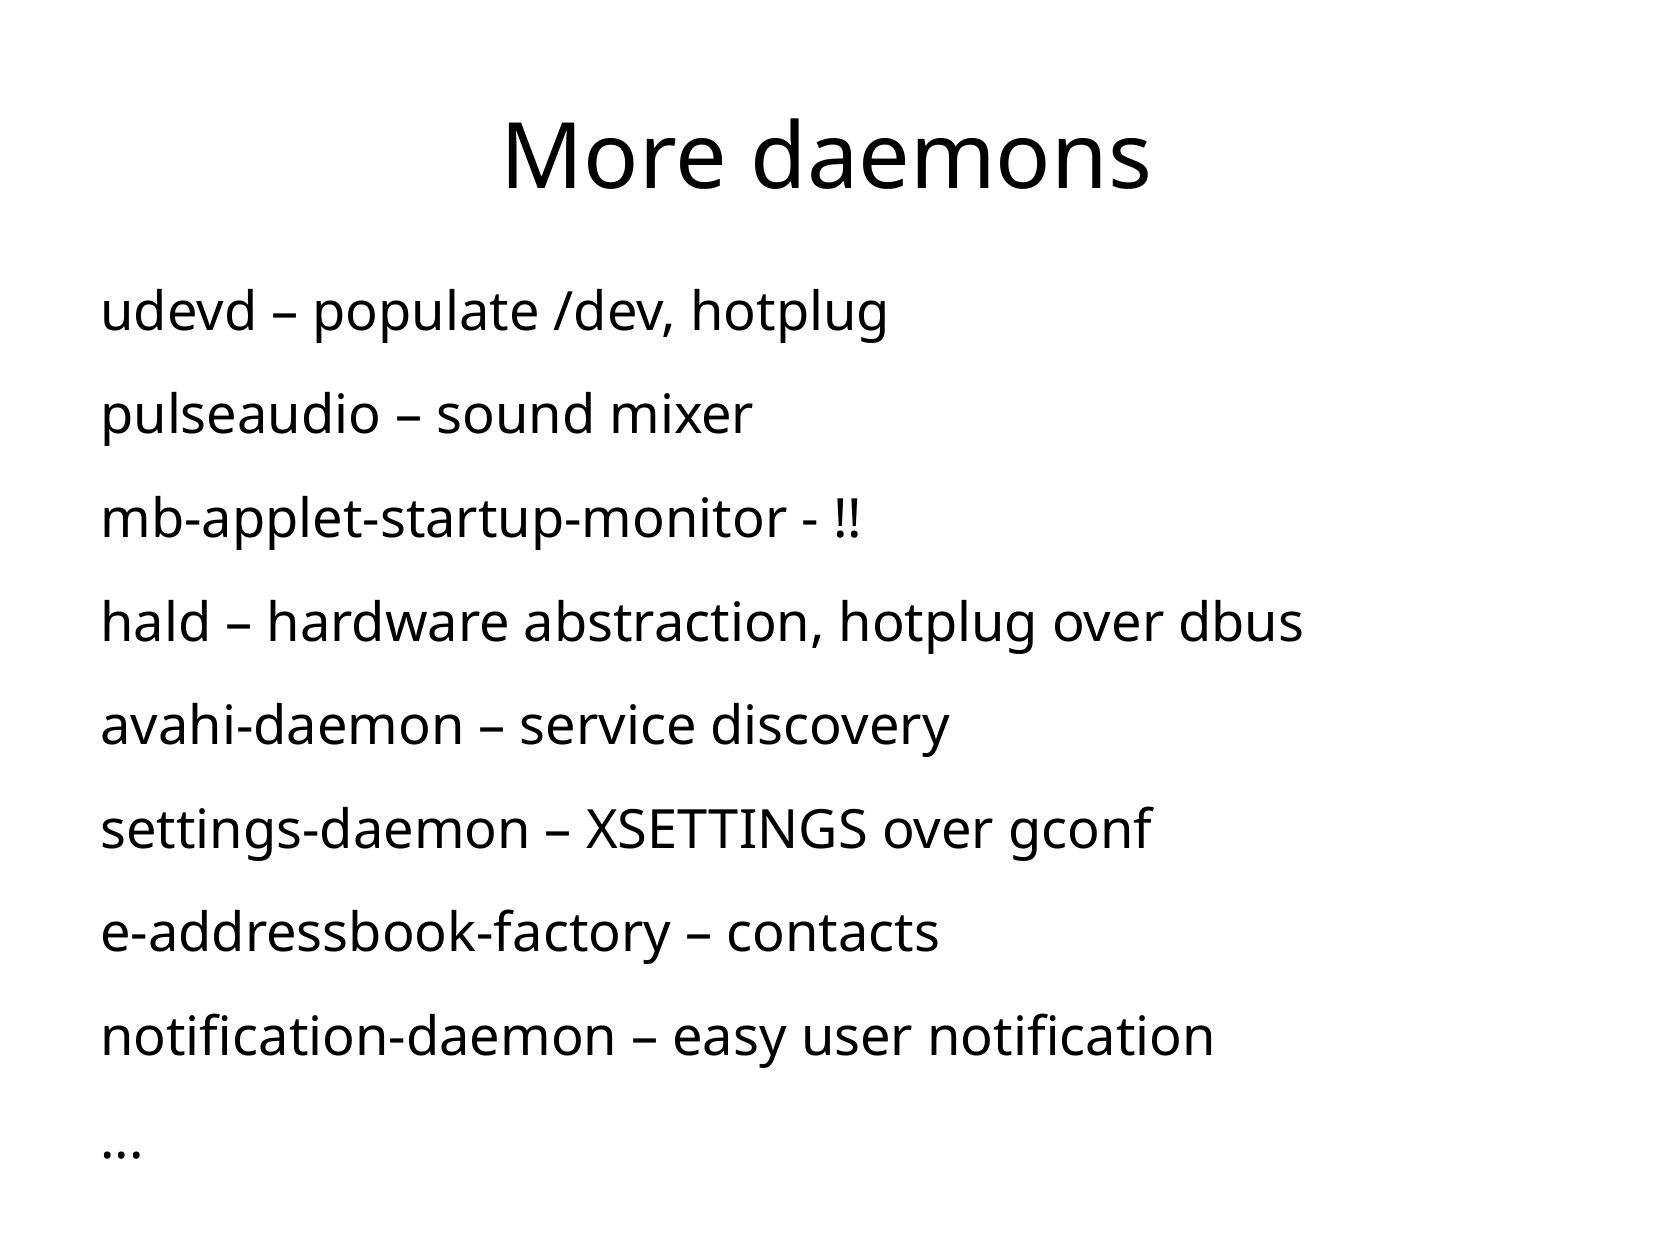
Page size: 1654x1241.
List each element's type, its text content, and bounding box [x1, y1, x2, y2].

title More daemons [82, 56, 1571, 250]
list udevd – populate /dev, hotplug pulseaudio – sound mixer mb-applet-startup-monitor - !! hald – hardware abstraction, hotplug over dbus avahi-daemon – service discovery settings-daemon – XSETTINGS over gconf e-addressbook-factory – contacts notification-daemon – easy user notification ... [82, 272, 1571, 1081]
